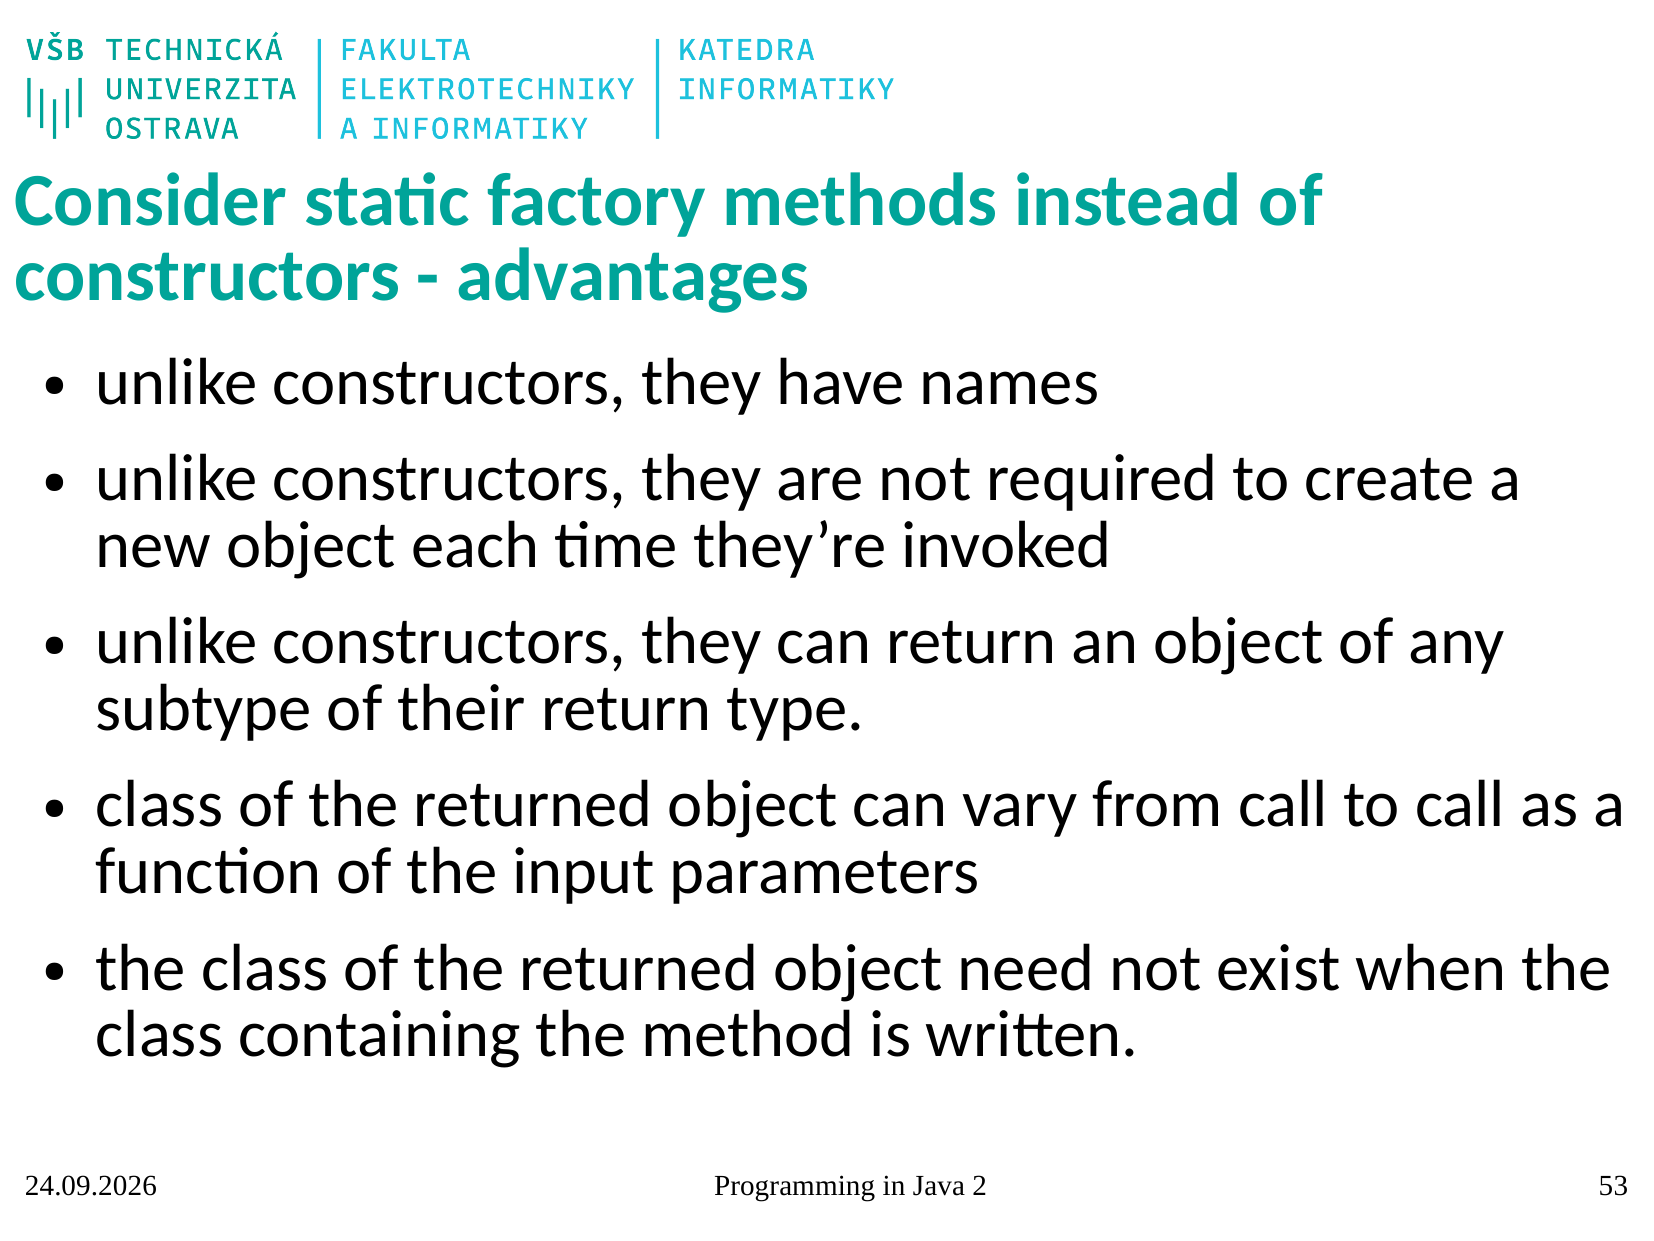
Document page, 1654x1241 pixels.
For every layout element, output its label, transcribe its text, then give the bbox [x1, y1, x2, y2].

list unlike constructors, they have names unlike constructors, they are not required to create a new object each time they’re invoked unlike constructors, they can return an object of any subtype of their return type. class of the returned object can vary from call to call as a function of the input parameters the class of the returned object need not exist when the class containing the method is written. [24, 354, 1629, 1146]
title Consider static factory methods instead of constructors - advantages [14, 165, 1619, 319]
picture [26, 31, 894, 139]
